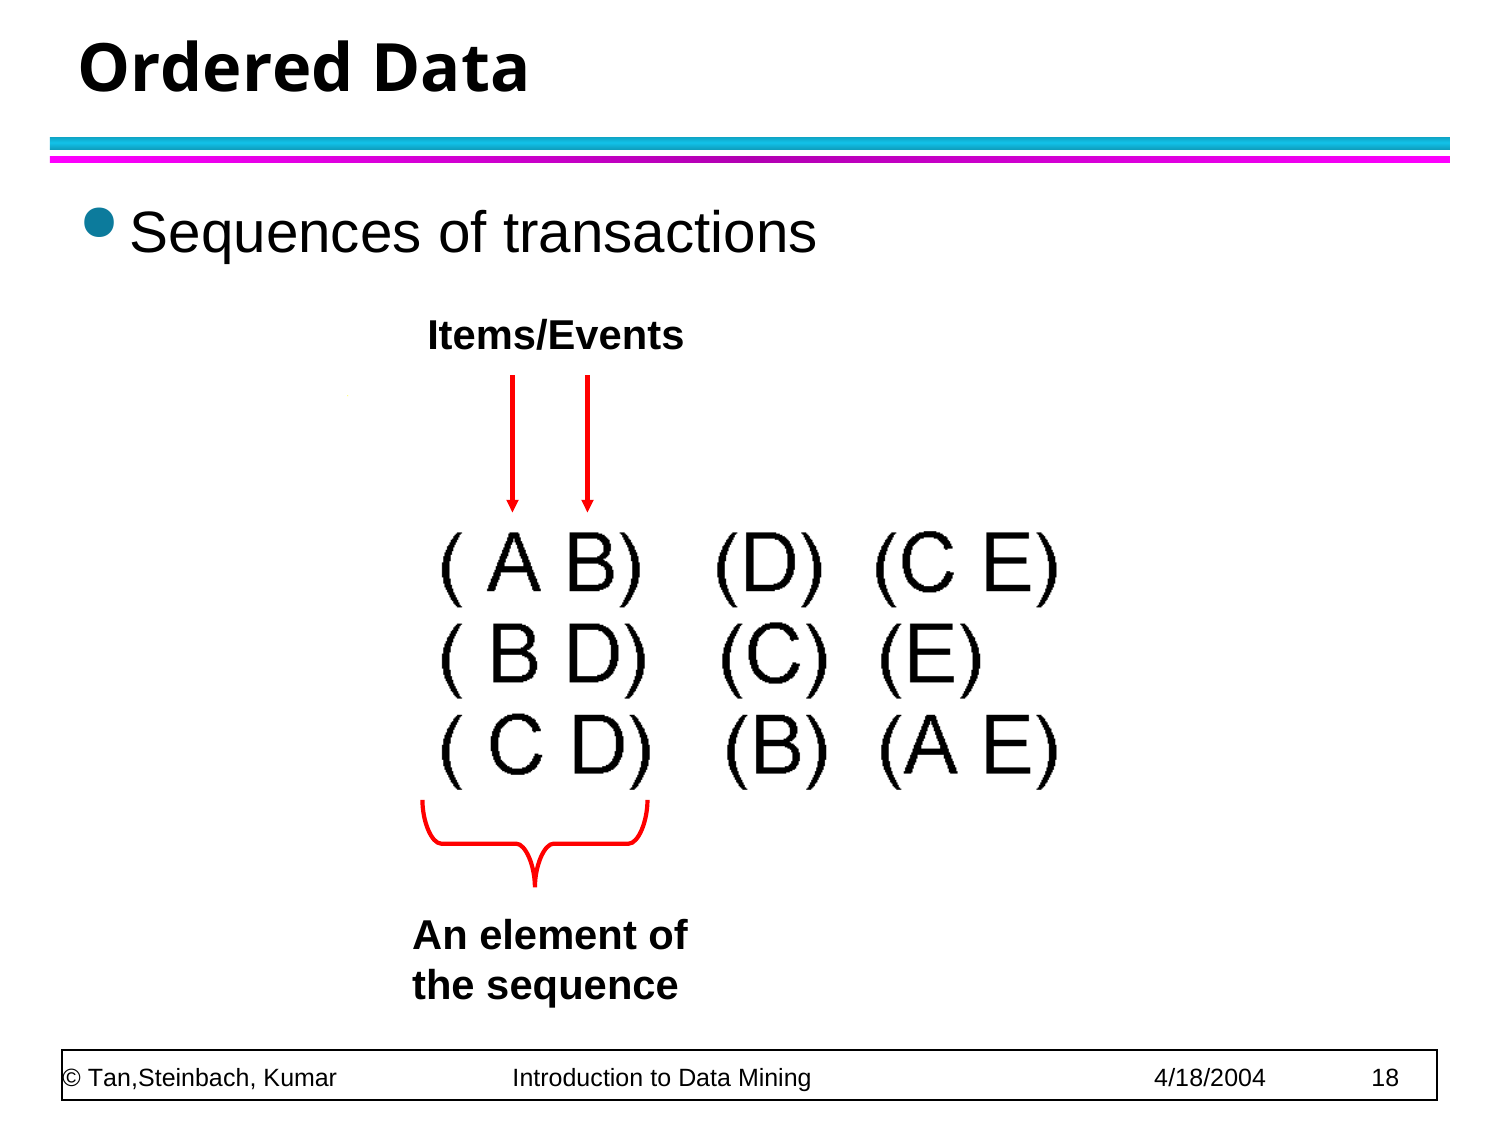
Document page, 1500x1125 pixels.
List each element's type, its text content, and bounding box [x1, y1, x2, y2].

text_box Items/Events [412, 299, 750, 366]
list Sequences of transactions [67, 187, 1432, 1038]
picture [347, 395, 1188, 1026]
text_box An element of the sequence [397, 899, 735, 1016]
title Ordered Data [62, 22, 1421, 113]
